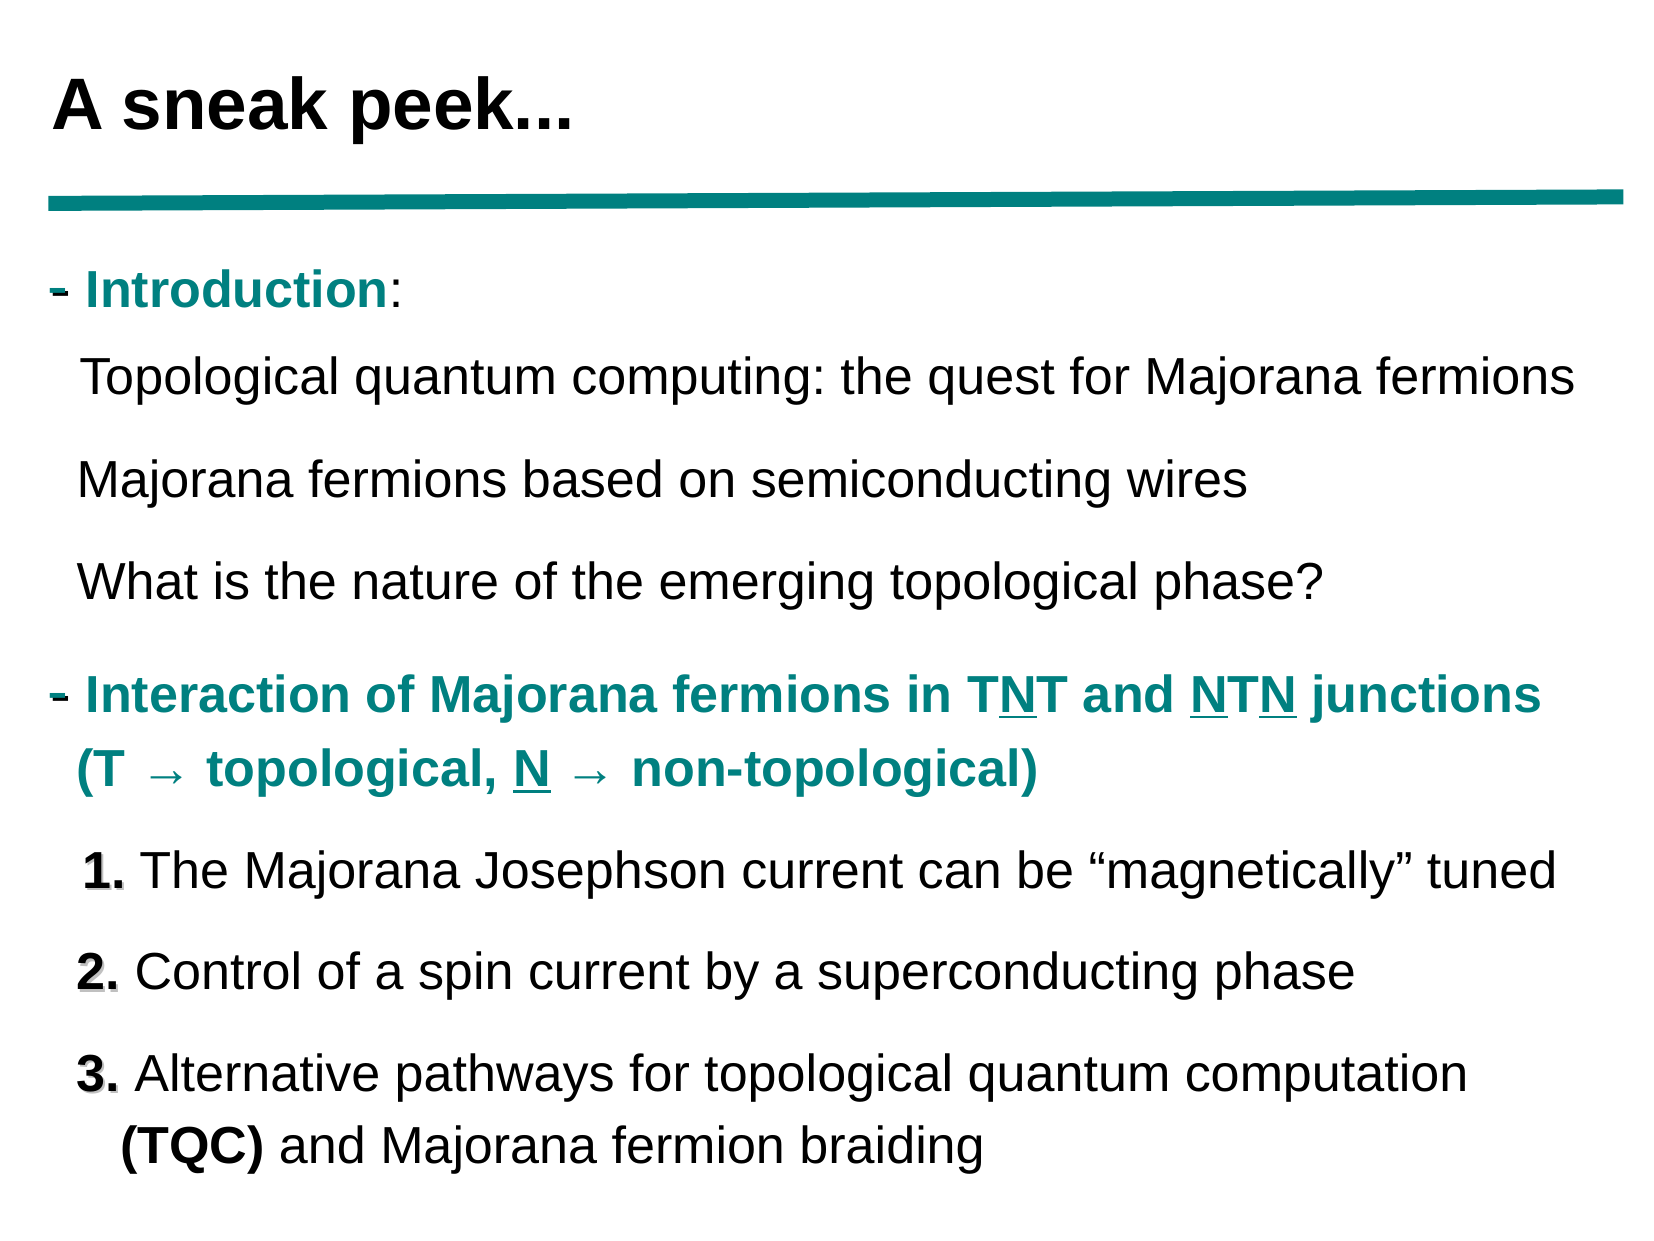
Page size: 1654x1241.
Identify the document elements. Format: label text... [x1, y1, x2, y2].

text_box - Introduction: Topological quantum computing: the quest for Majorana fermions Majorana fermions based on semiconducting wires What is the nature of the emerging topological phase? [32, 225, 1654, 646]
text_box - Interaction of Majorana fermions in TNT and NTN junctions (T → topological, N → non-topological) 1. The Majorana Josephson current can be “magnetically” tuned 2. Control of a spin current by a superconducting phase 3. Alternative pathways for topological quantum computation (TQC) and Majorana fermion braiding [32, 630, 1606, 1221]
text_box A sneak peek... [36, 35, 895, 160]
